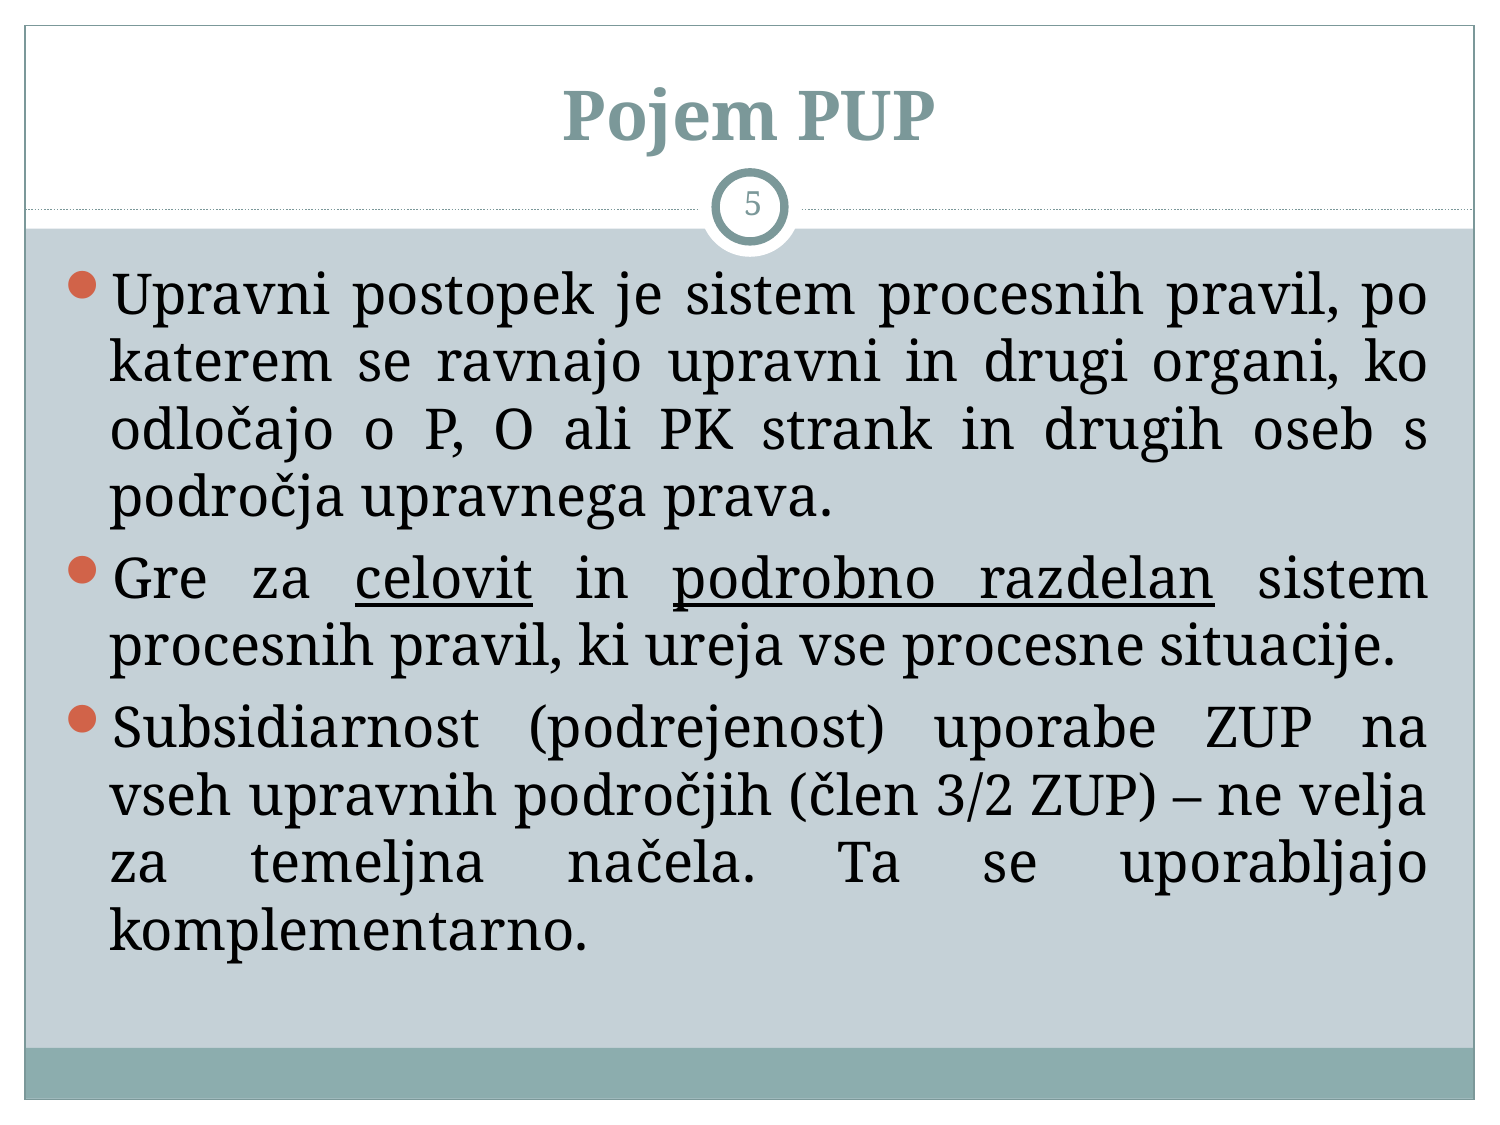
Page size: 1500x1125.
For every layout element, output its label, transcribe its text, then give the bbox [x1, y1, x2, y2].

text_box <number> [715, 168, 791, 241]
list Upravni postopek je sistem procesnih pravil, po katerem se ravnajo upravni in drugi organi, ko odločajo o P, O ali PK strank in drugih oseb s področja upravnega prava. Gre za celovit in podrobno razdelan sistem procesnih pravil, ki ureja vse procesne situacije. Subsidiarnost (podrejenost) uporabe ZUP na vseh upravnih področjih (člen 3/2 ZUP) – ne velja za temeljna načela. Ta se uporabljajo komplementarno. [49, 250, 1445, 1001]
title Pojem PUP [49, 37, 1450, 162]
